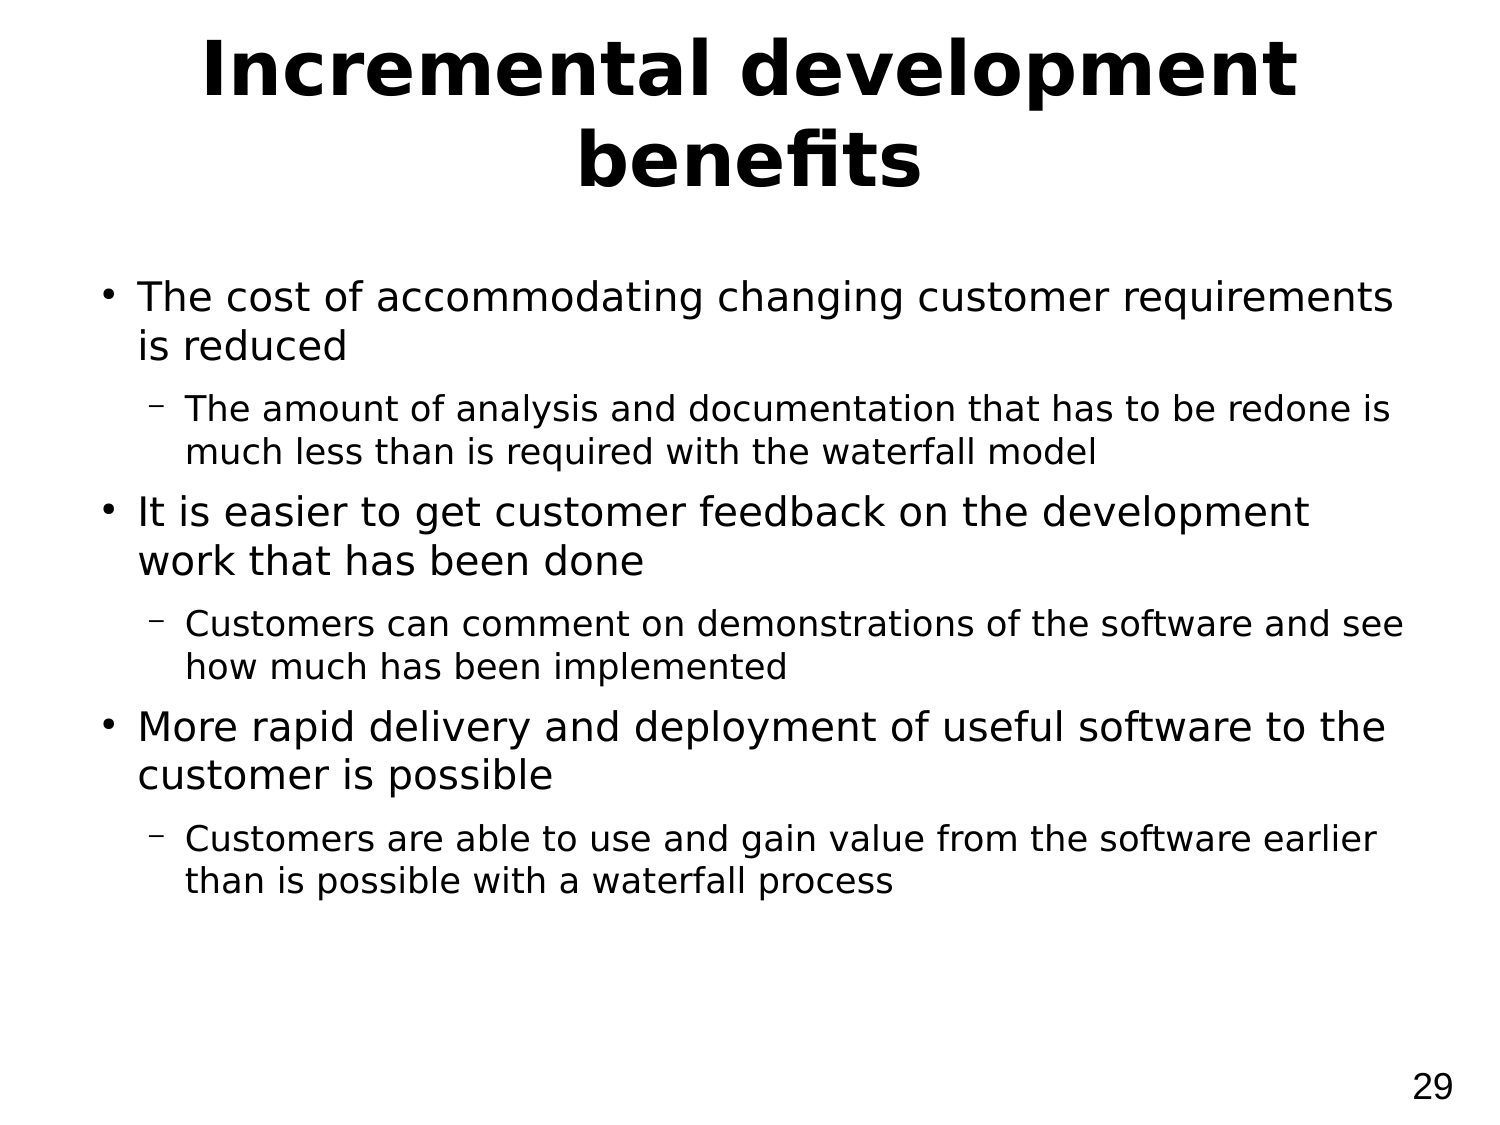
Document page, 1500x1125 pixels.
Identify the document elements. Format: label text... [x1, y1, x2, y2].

title Incremental development benefits [75, 44, 1425, 177]
list The cost of accommodating changing customer requirements is reduced The amount of analysis and documentation that has to be redone is much less than is required with the waterfall model It is easier to get customer feedback on the development work that has been done Customers can comment on demonstrations of the software and see how much has been implemented More rapid delivery and deployment of useful software to the customer is possible Customers are able to use and gain value from the software earlier than is possible with a waterfall process [75, 263, 1425, 916]
